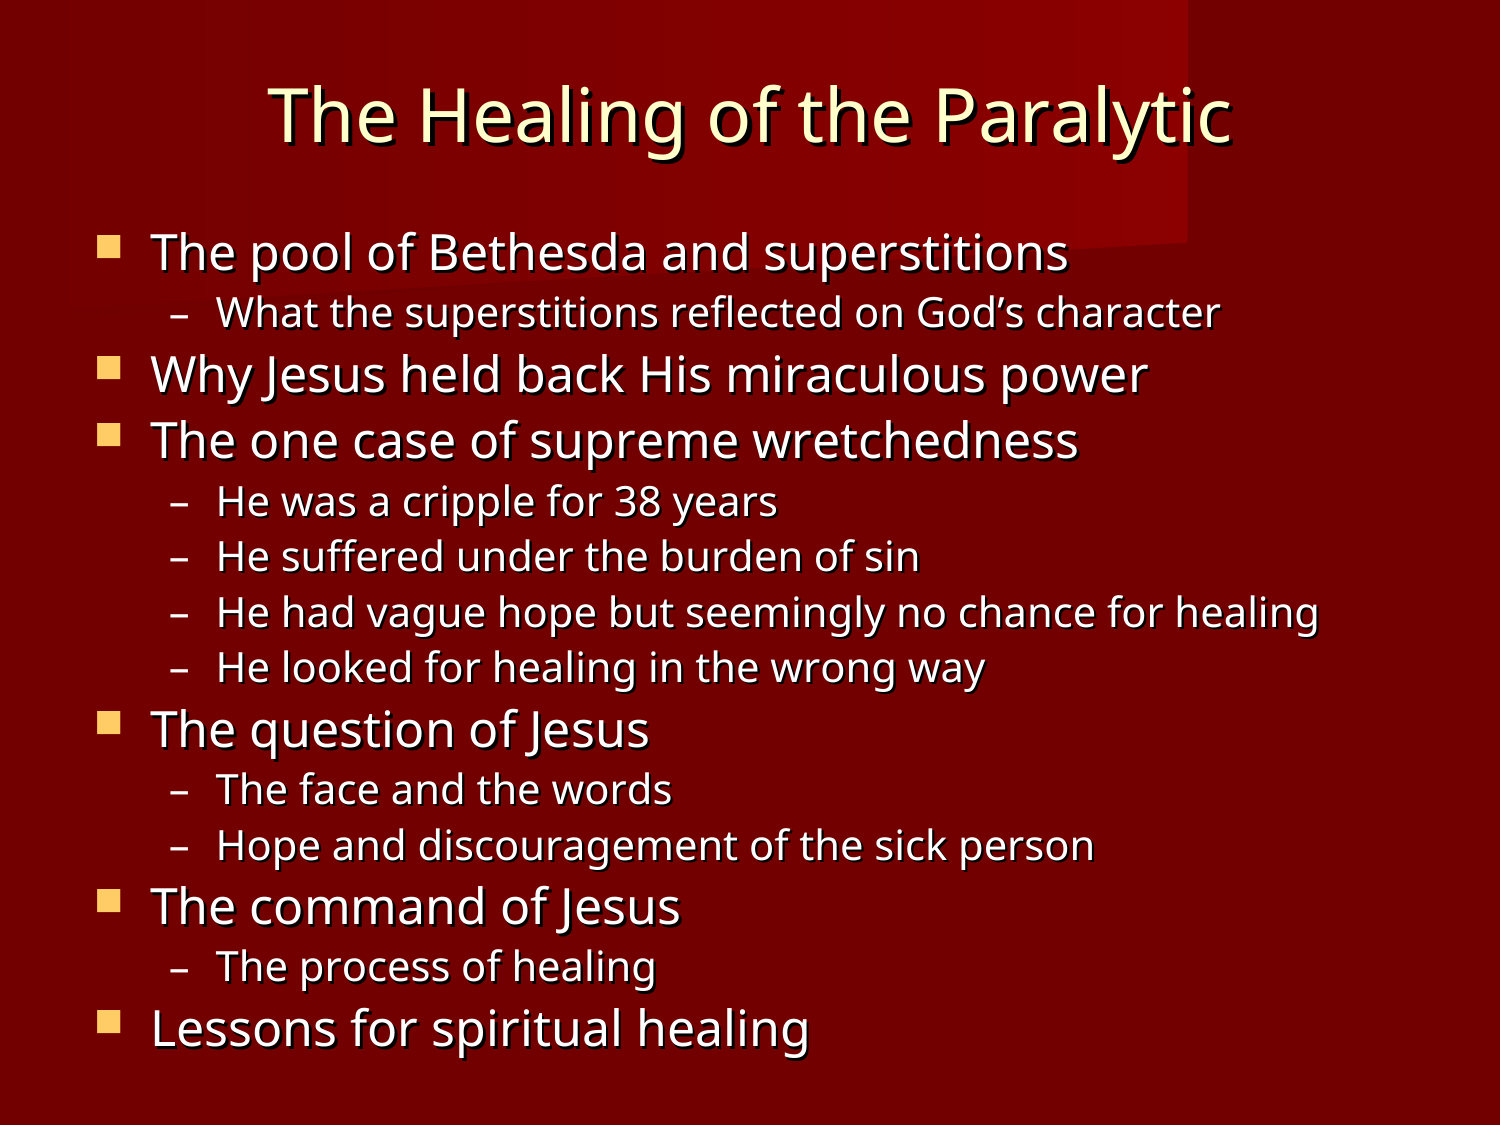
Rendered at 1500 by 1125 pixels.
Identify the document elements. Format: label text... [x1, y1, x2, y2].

list The pool of Bethesda and superstitions What the superstitions reflected on God’s character Why Jesus held back His miraculous power The one case of supreme wretchedness He was a cripple for 38 years He suffered under the burden of sin He had vague hope but seemingly no chance for healing He looked for healing in the wrong way The question of Jesus The face and the words Hope and discouragement of the sick person The command of Jesus The process of healing Lessons for spiritual healing [79, 219, 1430, 1071]
title The Healing of the Paralytic [75, 36, 1426, 189]
